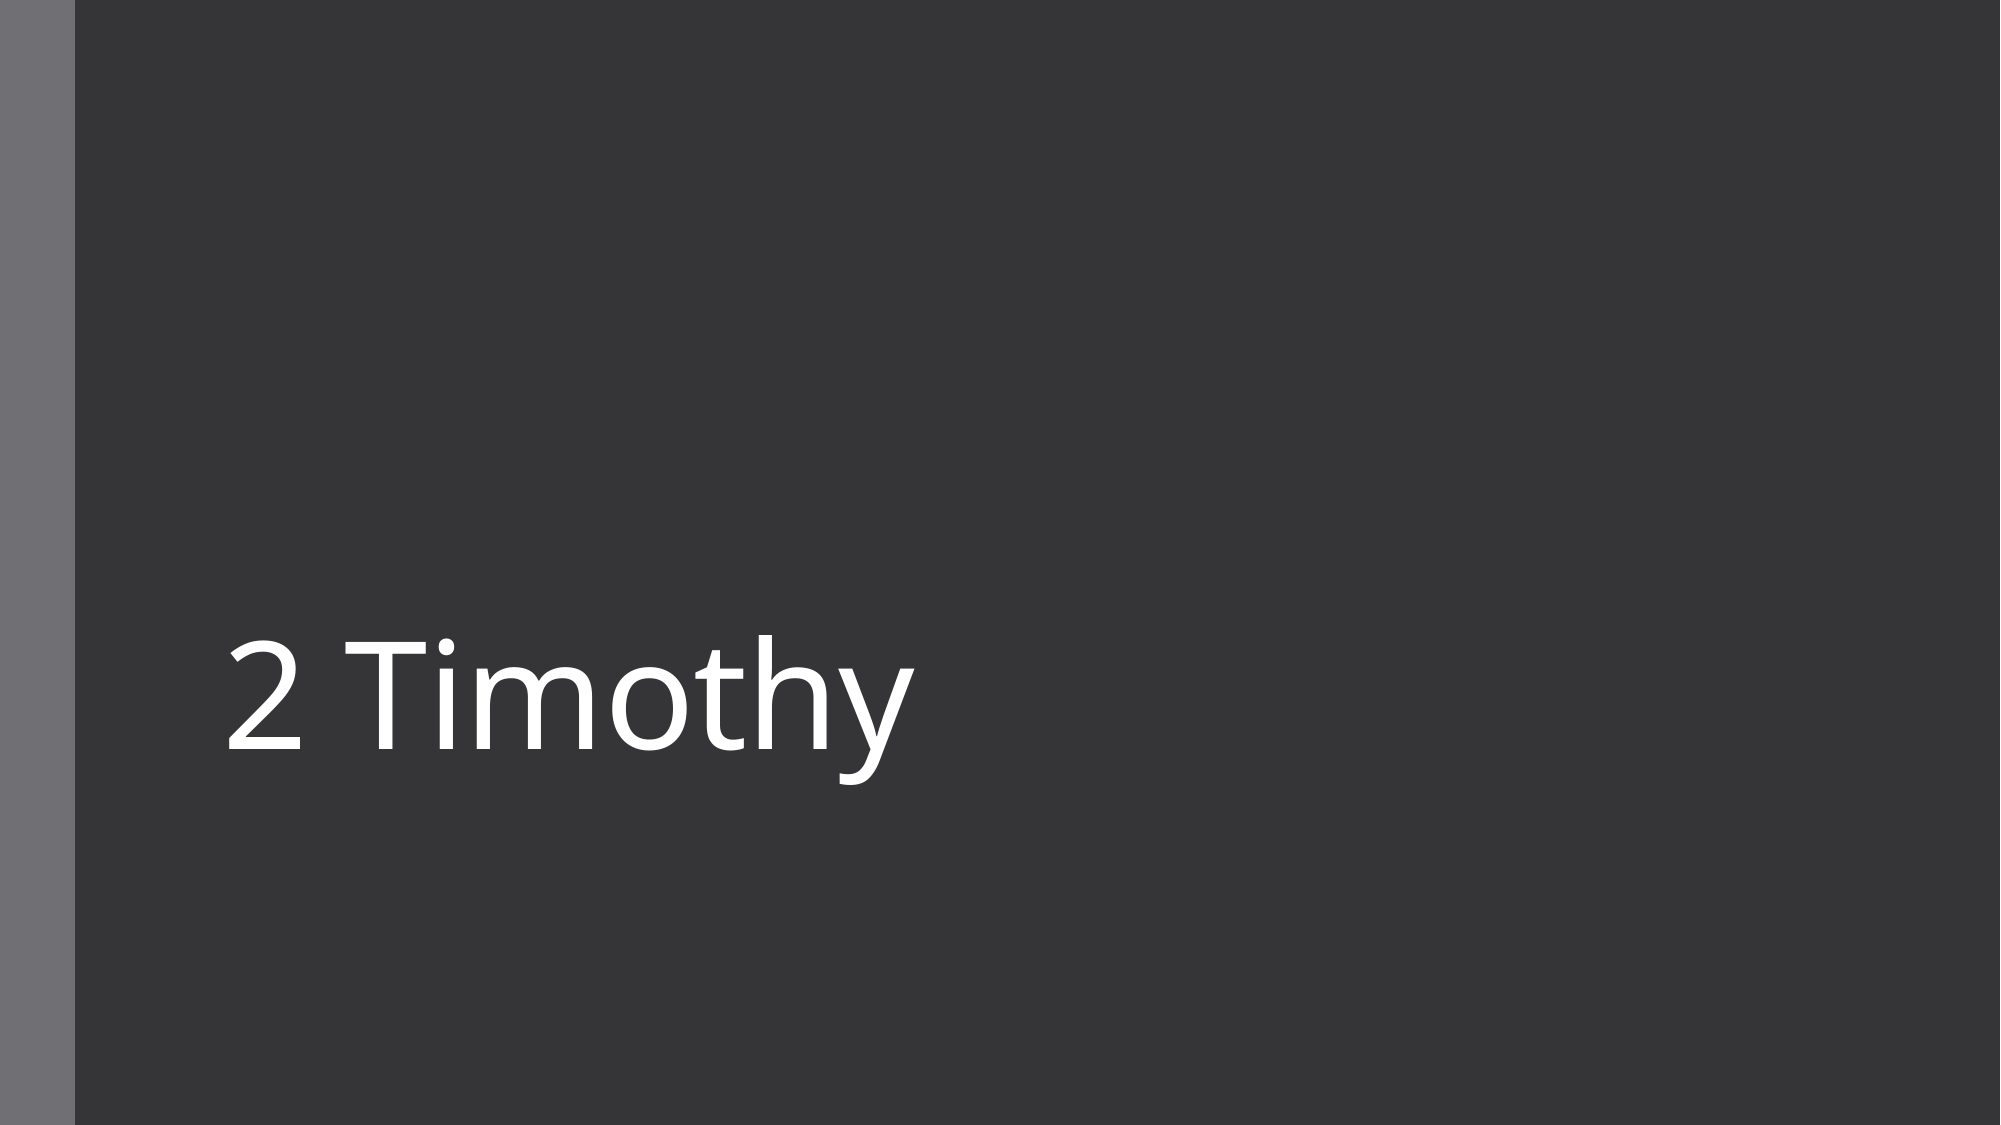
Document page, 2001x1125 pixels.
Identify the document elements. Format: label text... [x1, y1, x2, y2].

title 2 Timothy [206, 124, 1752, 788]
